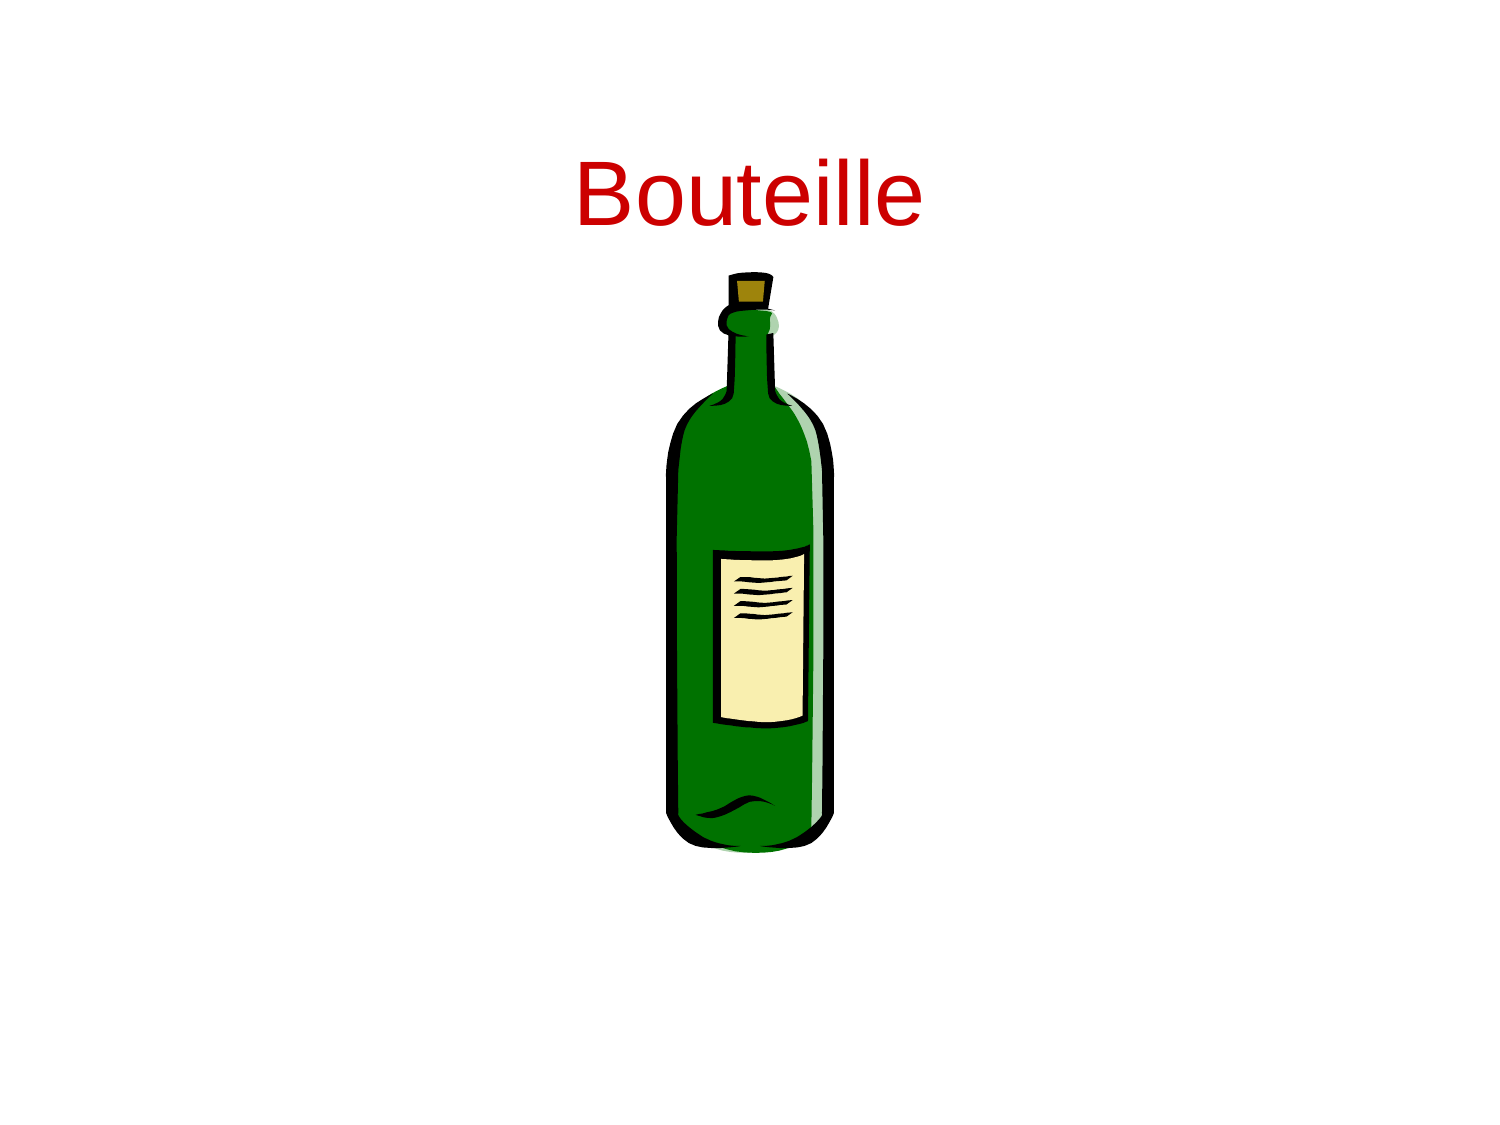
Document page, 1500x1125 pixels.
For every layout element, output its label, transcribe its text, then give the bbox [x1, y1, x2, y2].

title Bouteille [112, 99, 1388, 288]
picture [664, 272, 836, 853]
